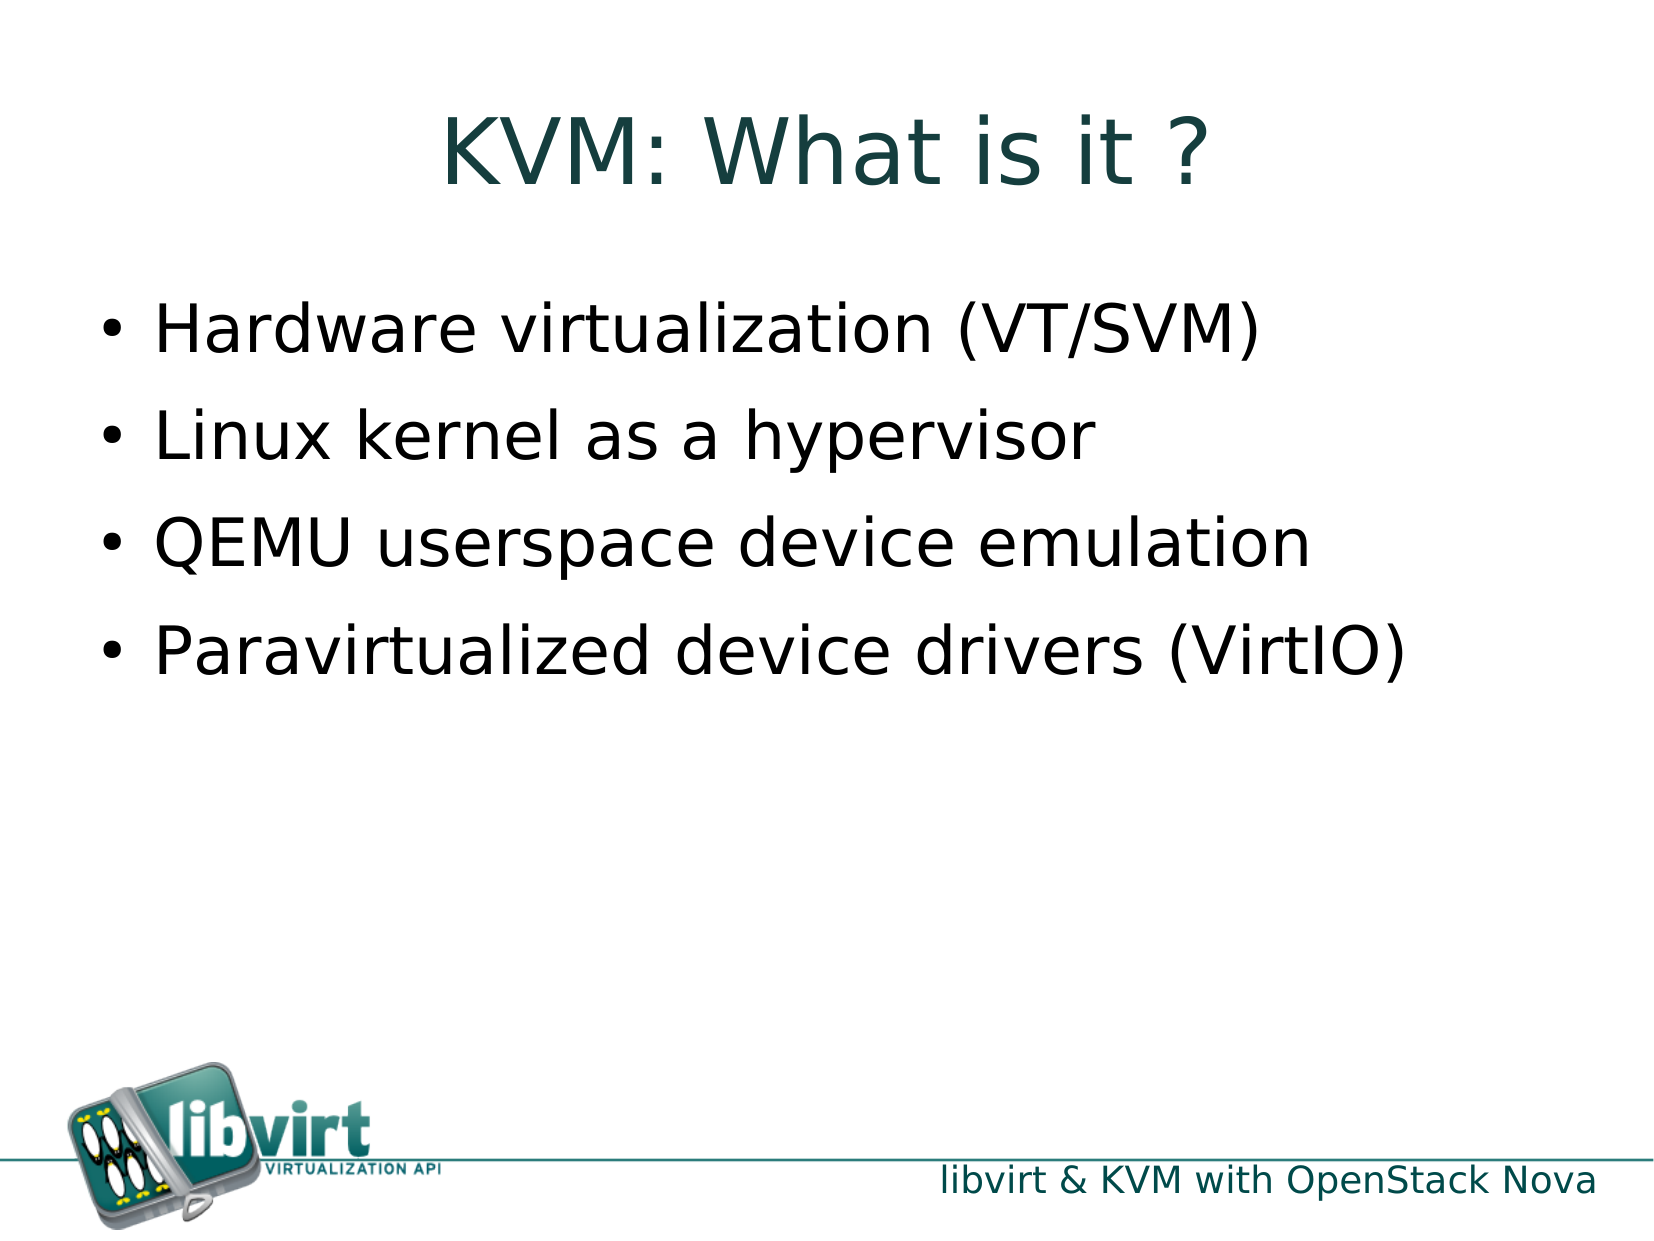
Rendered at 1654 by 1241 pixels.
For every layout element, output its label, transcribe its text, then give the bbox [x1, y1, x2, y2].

picture [0, 1062, 1654, 1230]
title KVM: What is it ? [82, 49, 1571, 257]
list Hardware virtualization (VT/SVM) Linux kernel as a hypervisor QEMU userspace device emulation Paravirtualized device drivers (VirtIO) [82, 290, 1571, 1062]
text_box libvirt & KVM with OpenStack Nova [924, 1151, 1614, 1211]
